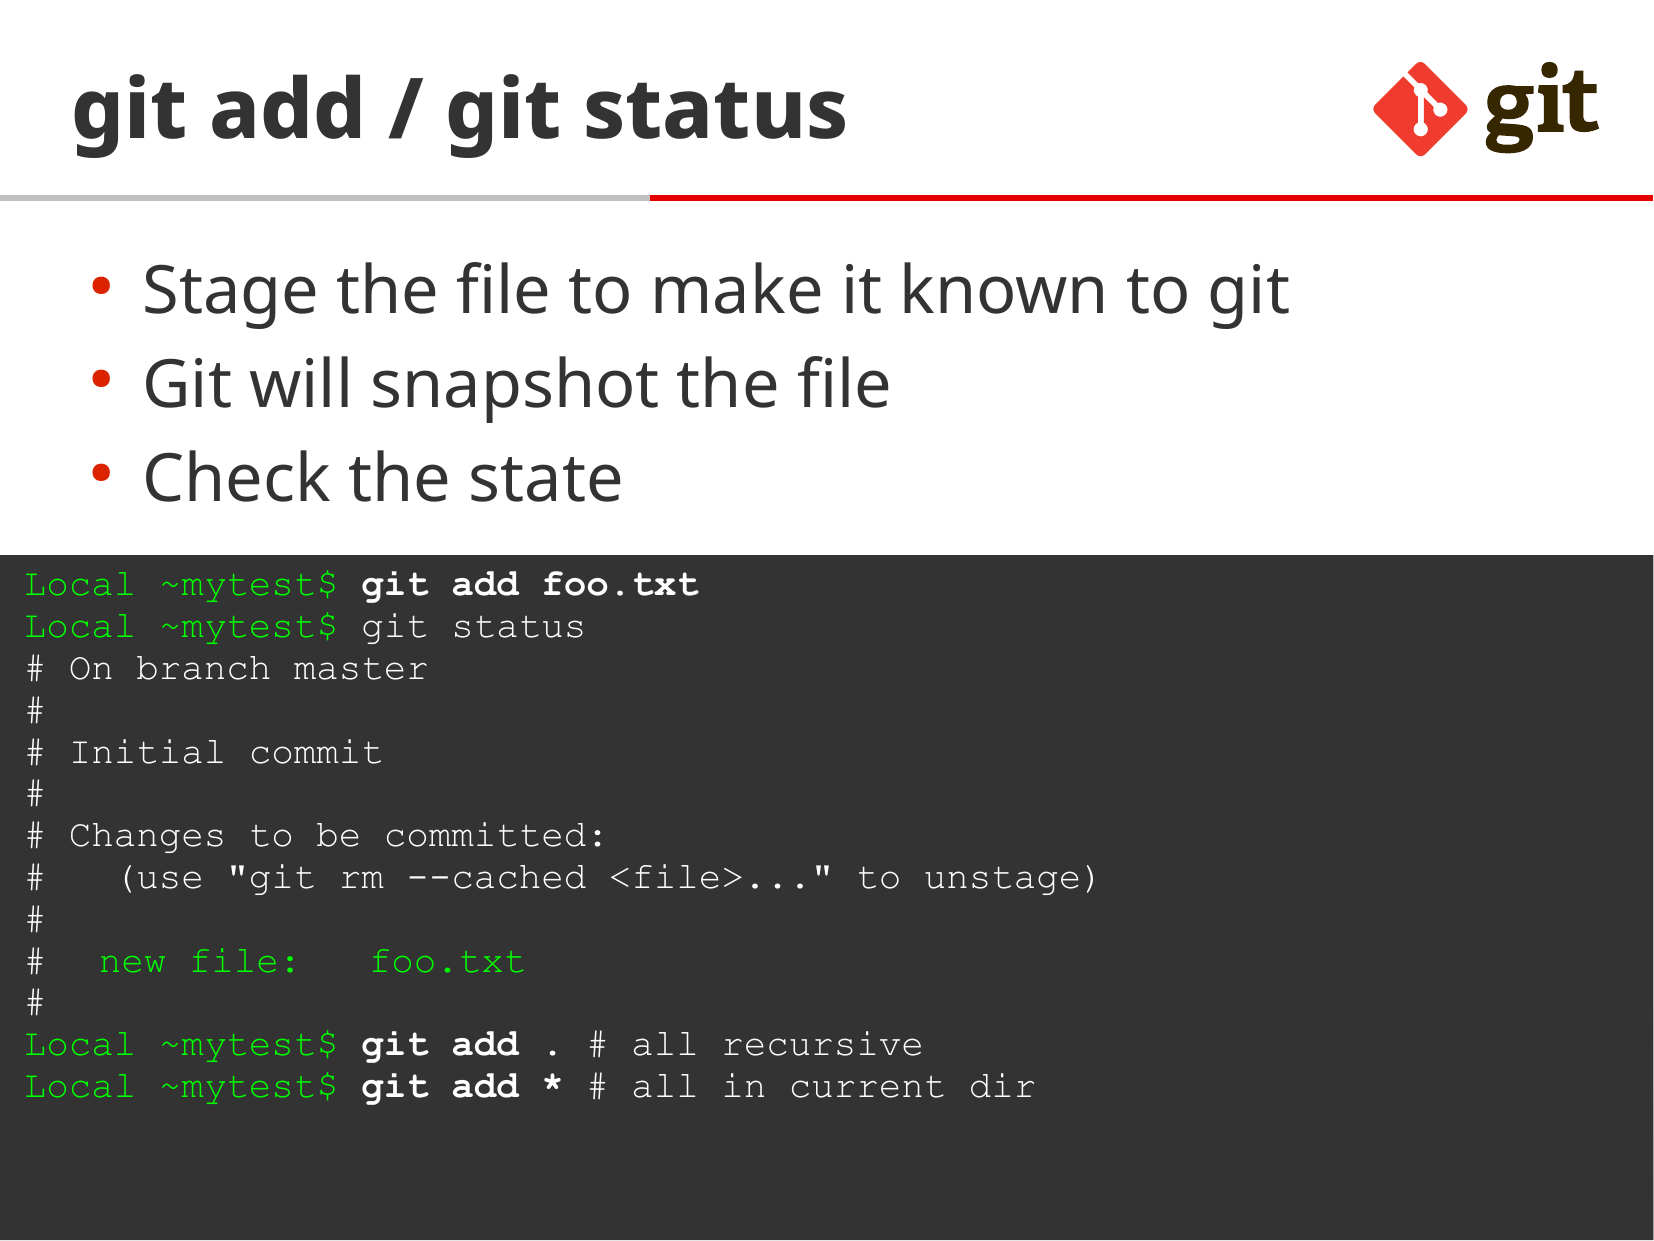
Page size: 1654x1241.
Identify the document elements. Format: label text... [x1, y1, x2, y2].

list Stage the file to make it known to git Git will snapshot the file Check the state [56, 239, 1595, 522]
title git add / git status [56, 36, 1546, 175]
text_box Local ~mytest$ git add foo.txt Local ~mytest$ git status # On branch master # # Initial commit # # Changes to be committed: # (use "git rm --cached <file>..." to unstage) # # new file: foo.txt # Local ~mytest$ git add . # all recursive Local ~mytest$ git add * # all in current dir [0, 555, 1654, 1241]
